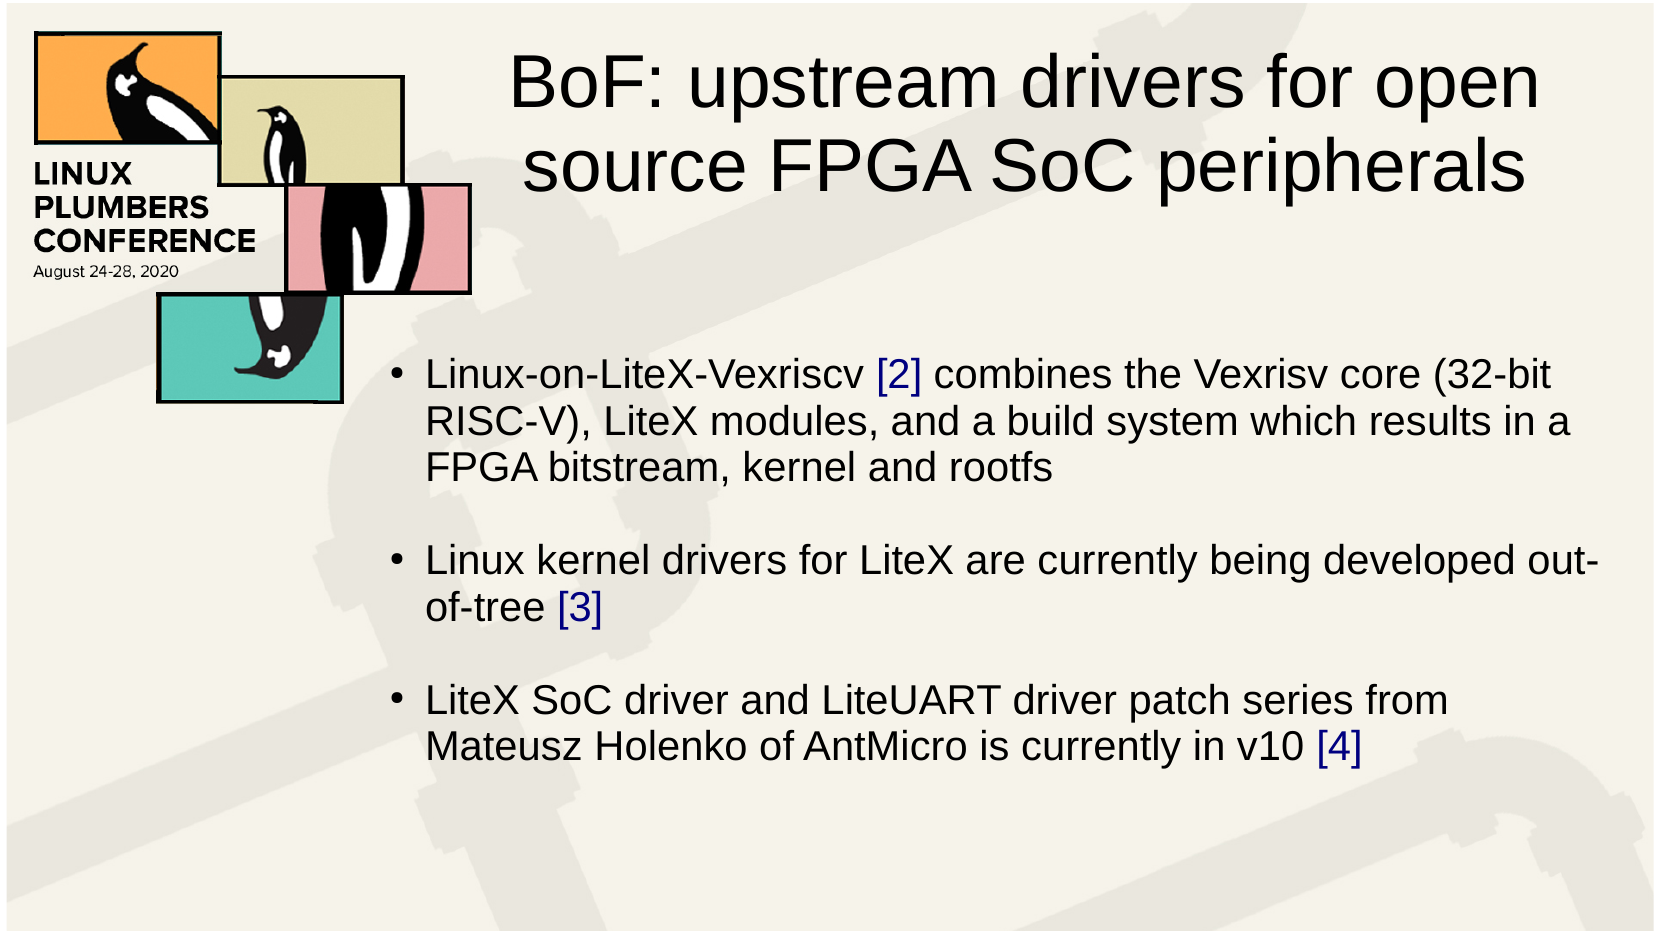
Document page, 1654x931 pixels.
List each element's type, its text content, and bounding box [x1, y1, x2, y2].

subtitle Linux-on-LiteX-Vexriscv [2] combines the Vexrisv core (32-bit RISC-V), LiteX modules, and a build system which results in a FPGA bitstream, kernel and rootfs Linux kernel drivers for LiteX are currently being developed out-of-tree [3] LiteX SoC driver and LiteUART driver patch series from Mateusz Holenko of AntMicro is currently in v10 [4] [389, 311, 1601, 810]
picture [6, 3, 1654, 931]
title BoF: upstream drivers for open source FPGA SoC peripherals [480, 37, 1571, 210]
